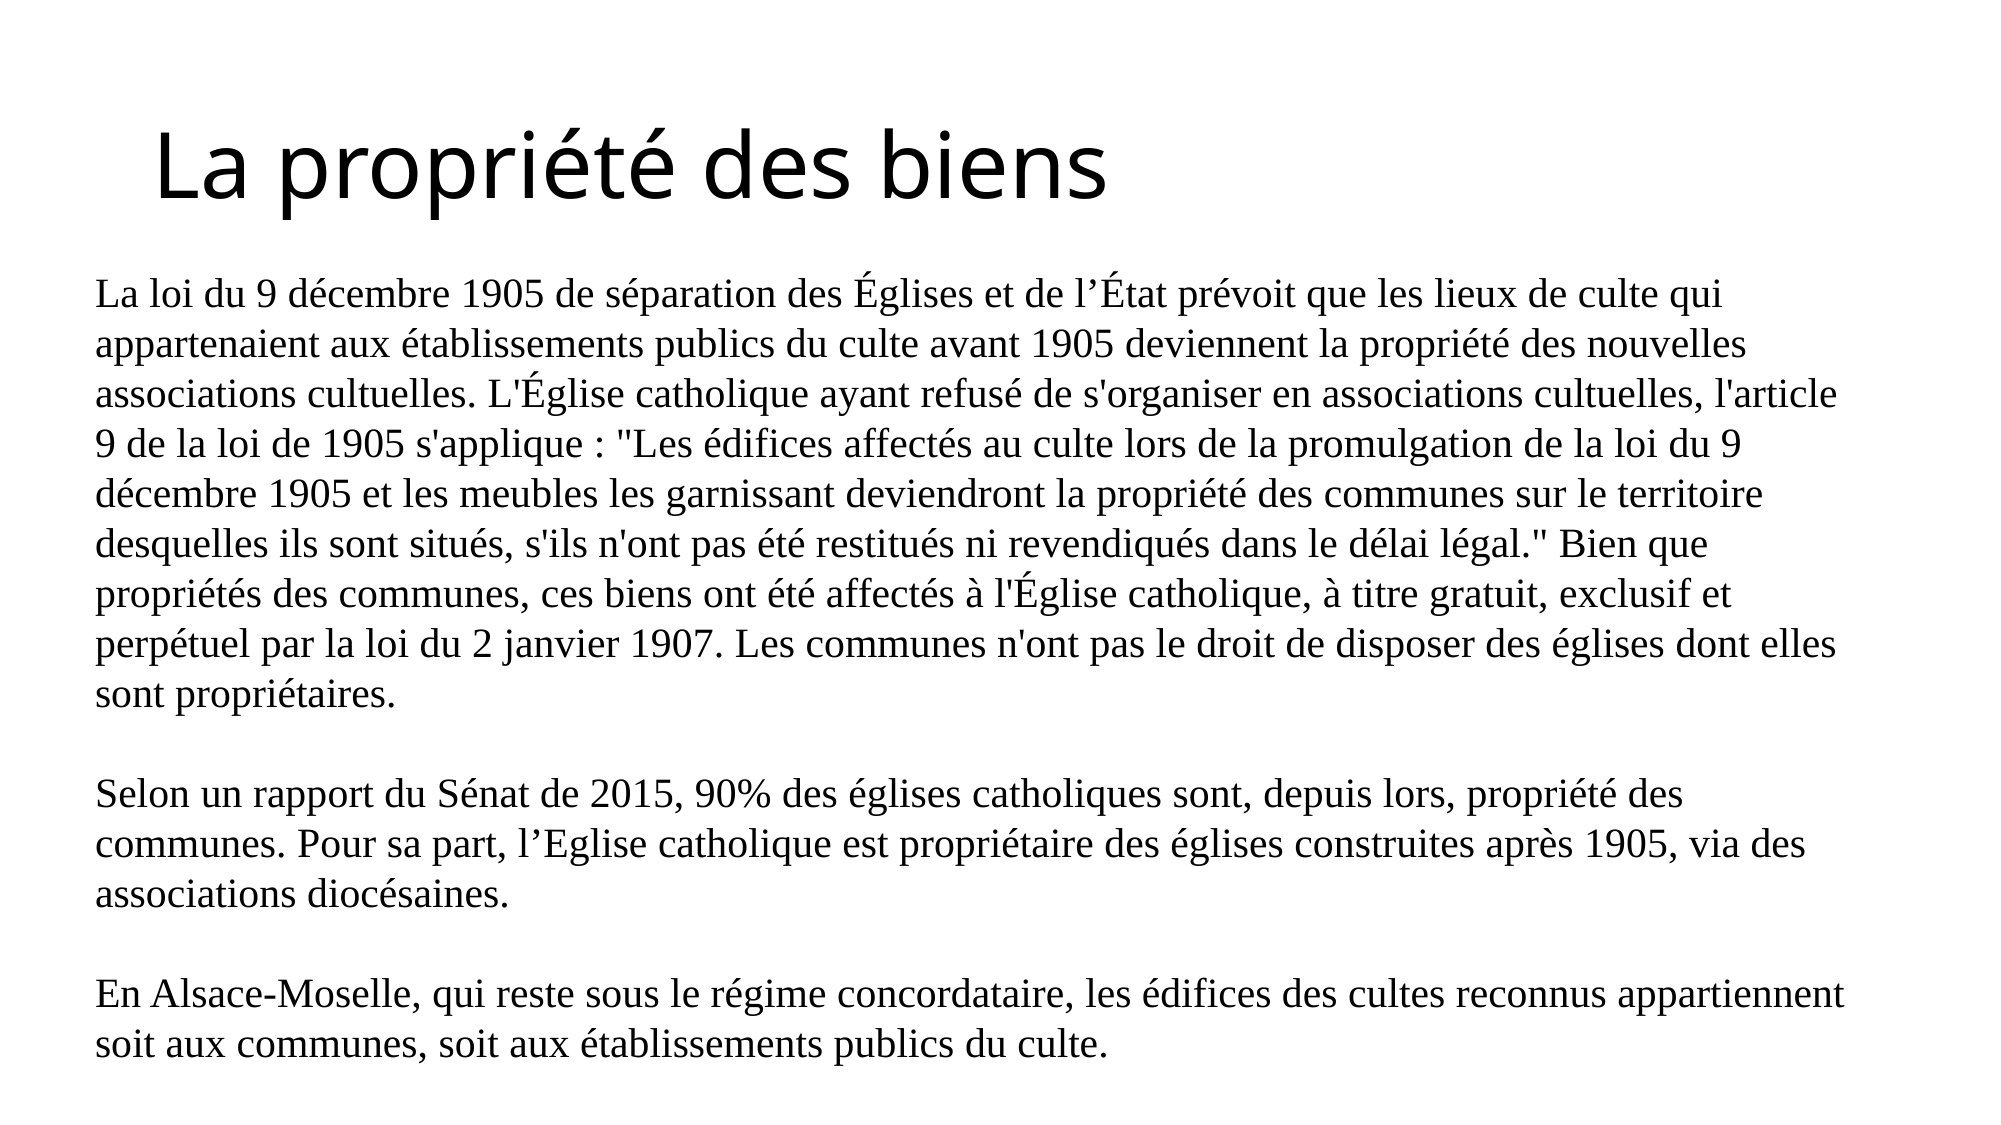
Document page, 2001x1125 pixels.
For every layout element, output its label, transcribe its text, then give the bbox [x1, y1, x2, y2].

title La propriété des biens [137, 59, 1863, 258]
text_box La loi du 9 décembre 1905 de séparation des Églises et de l’État prévoit que les lieux de culte qui appartenaient aux établissements publics du culte avant 1905 deviennent la propriété des nouvelles associations cultuelles. L'Église catholique ayant refusé de s'organiser en associations cultuelles, l'article 9 de la loi de 1905 s'applique : "Les édifices affectés au culte lors de la promulgation de la loi du 9 décembre 1905 et les meubles les garnissant deviendront la propriété des communes sur le territoire desquelles ils sont situés, s'ils n'ont pas été restitués ni revendiqués dans le délai légal." Bien que propriétés des communes, ces biens ont été affectés à l'Église catholique, à titre gratuit, exclusif et perpétuel par la loi du 2 janvier 1907. Les communes n'ont pas le droit de disposer des églises dont elles sont propriétaires. Selon un rapport du Sénat de 2015, 90% des églises catholiques sont, depuis lors, propriété des communes. Pour sa part, l’Eglise catholique est propriétaire des églises construites après 1905, via des associations diocésaines. En Alsace-Moselle, qui reste sous le régime concordataire, les édifices des cultes reconnus appartiennent soit aux communes, soit aux établissements publics du culte. [80, 258, 1885, 1081]
